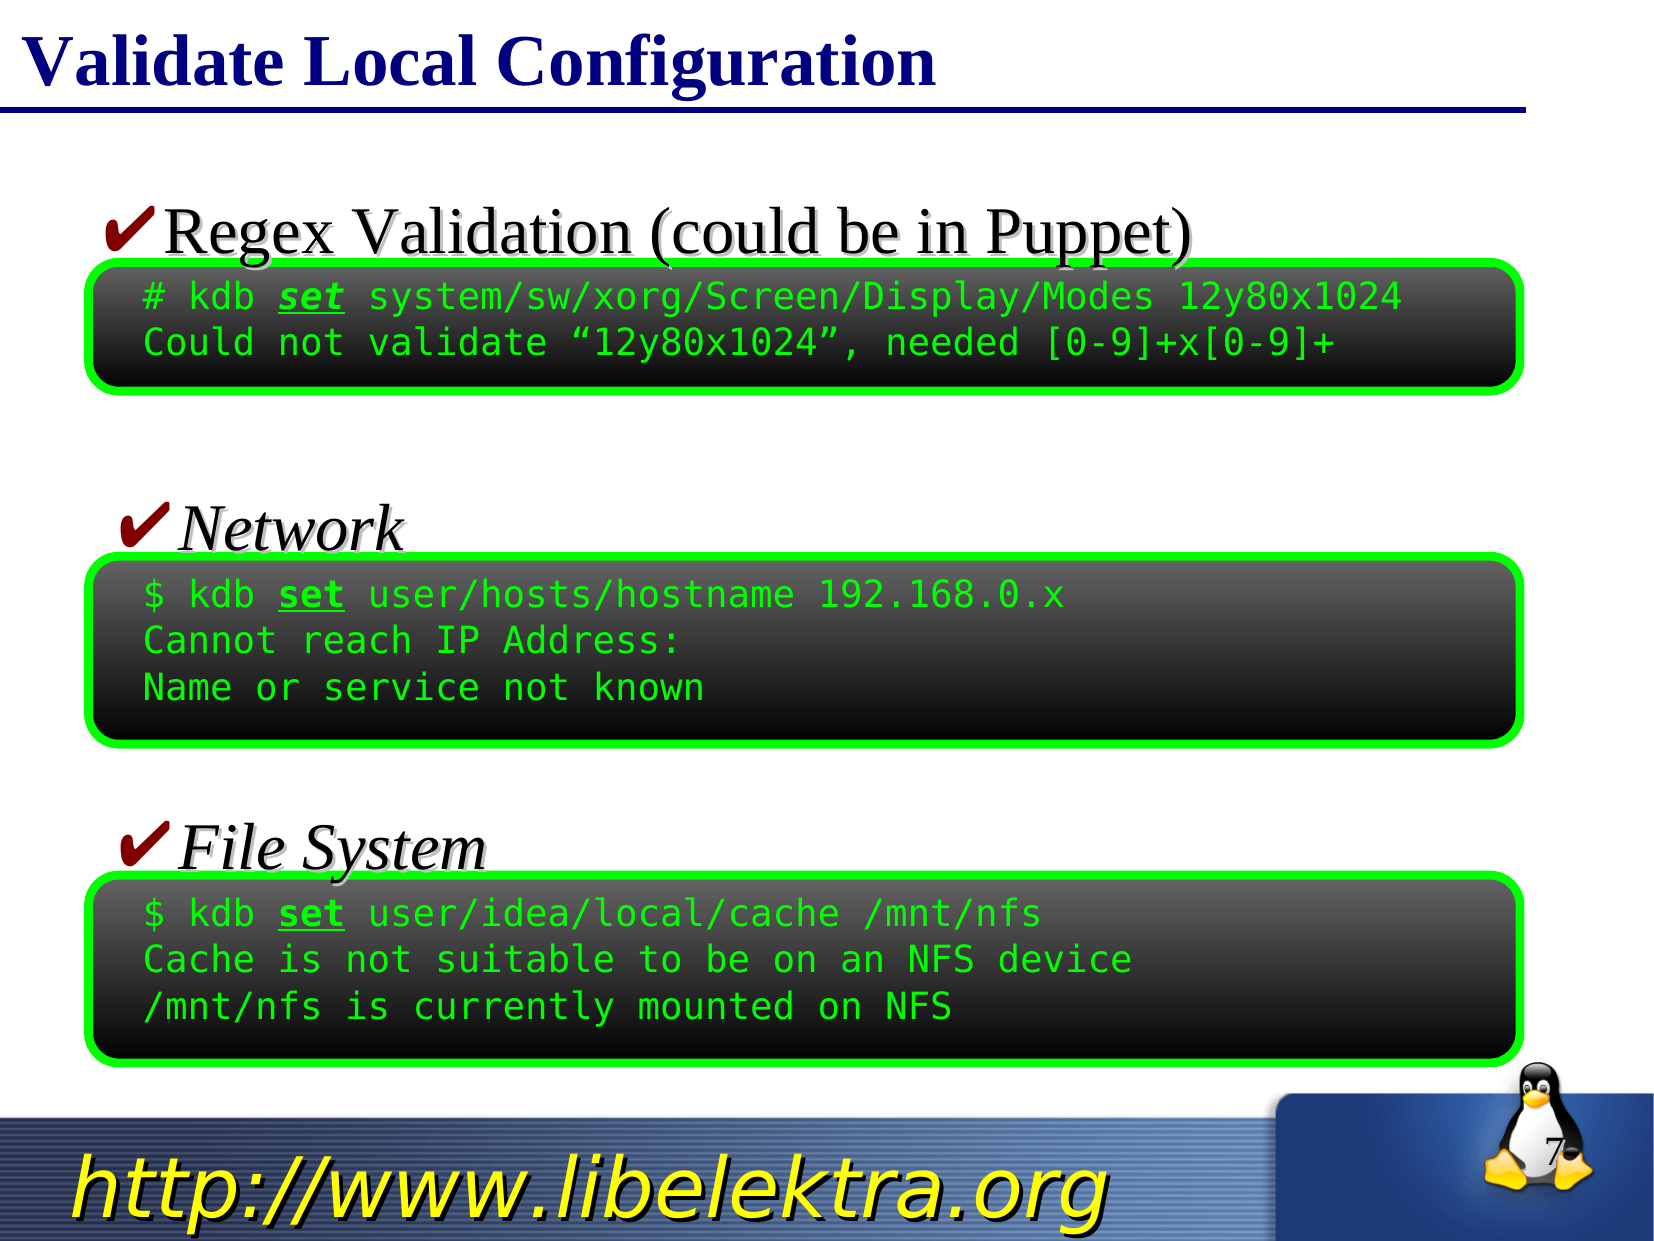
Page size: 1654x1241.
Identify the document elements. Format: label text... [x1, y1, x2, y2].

text_box [88, 875, 1521, 1063]
text_box Network [104, 478, 666, 567]
text_box [88, 262, 1521, 392]
text_box Regex Validation (could be in Puppet) [104, 188, 1453, 343]
text_box File System [104, 797, 666, 886]
text_box <Foliennummer> [1272, 1122, 1565, 1178]
picture [0, 1061, 1654, 1241]
text_box $ kdb set user/idea/local/cache /mnt/nfs Cache is not suitable to be on an NFS device /mnt/nfs is currently mounted on NFS [142, 888, 1489, 1051]
text_box $ kdb set user/hosts/hostname 192.168.0.x Cannot reach IP Address: Name or service not known [142, 569, 1489, 732]
text_box Validate Local Configuration [21, 14, 1611, 111]
text_box [88, 556, 1521, 745]
text_box # kdb set system/sw/xorg/Screen/Display/Modes 12y80x1024 Could not validate “12y80x1024”, needed [0-9]+x[0-9]+ [142, 271, 1489, 383]
